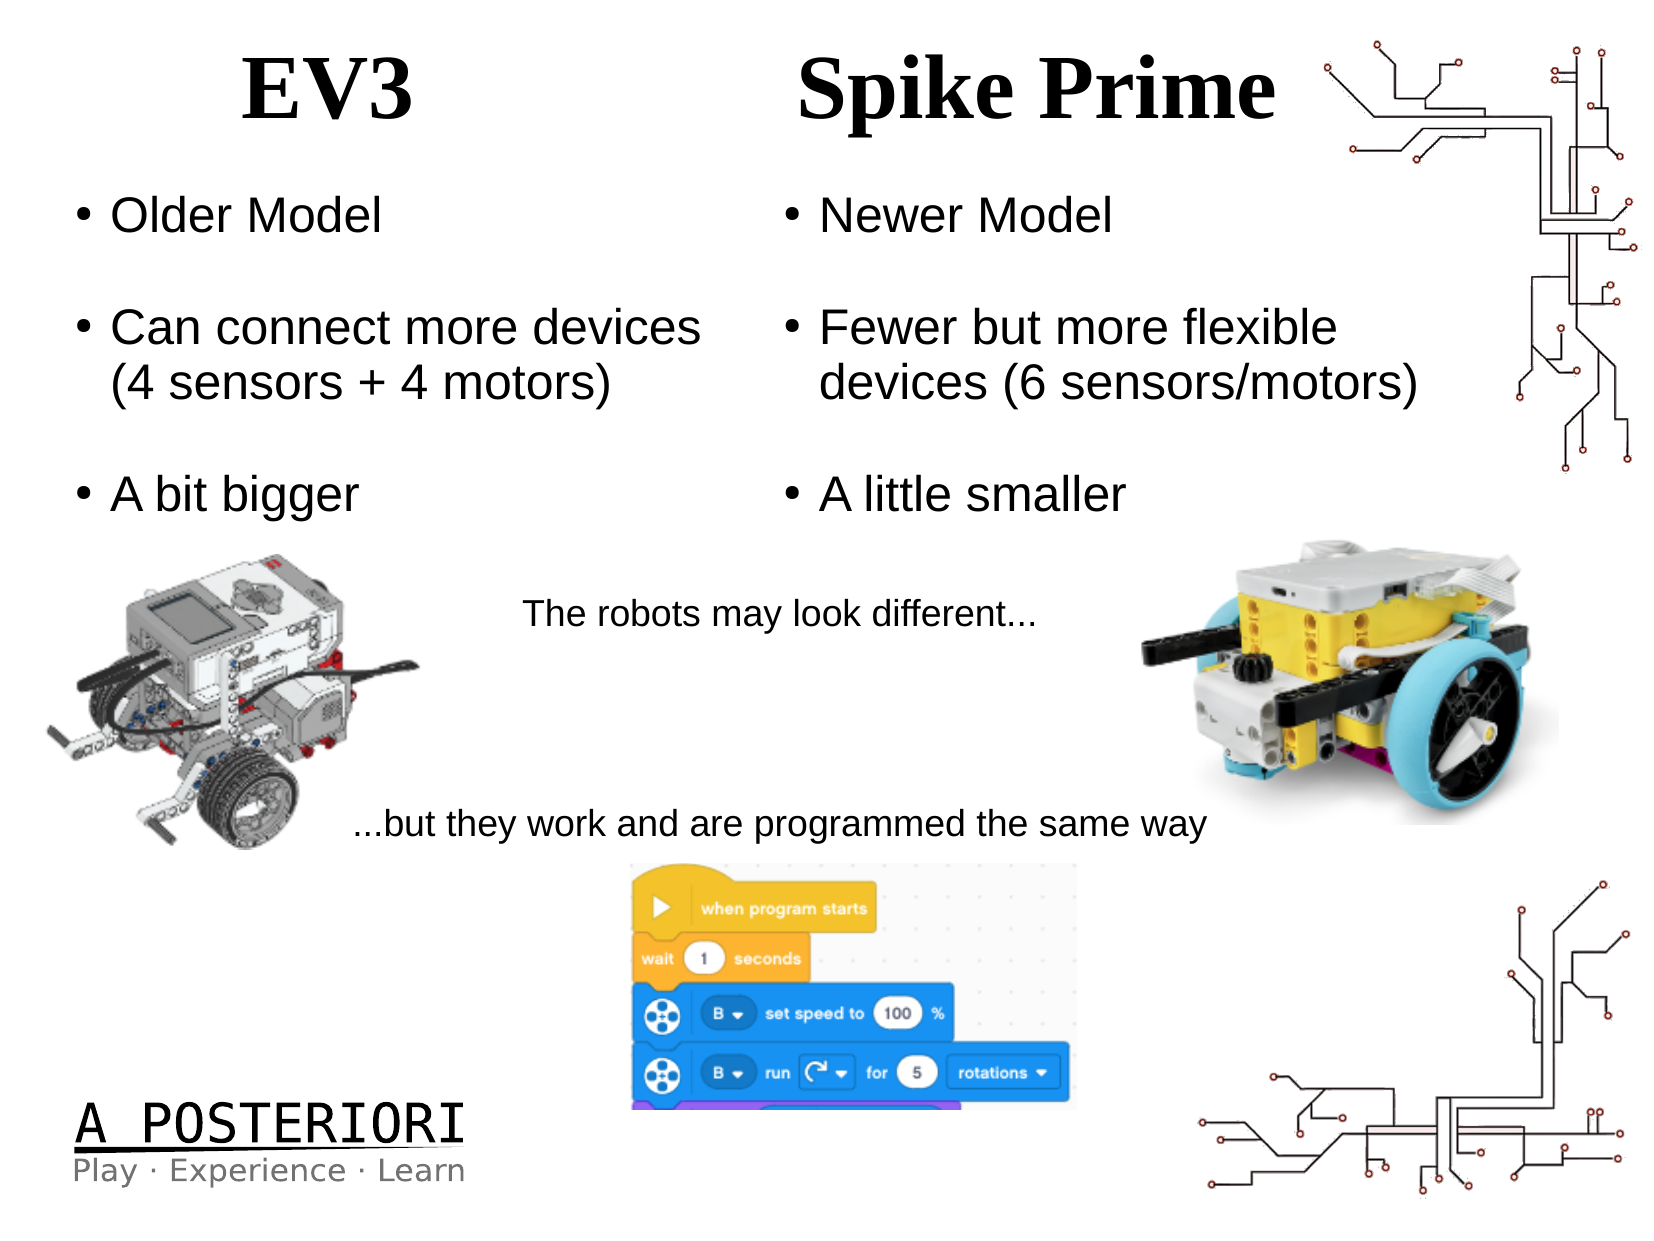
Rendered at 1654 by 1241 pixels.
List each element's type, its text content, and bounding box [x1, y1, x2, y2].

title EV3 [11, 10, 646, 166]
text_box Older Model Can connect more devices (4 sensors + 4 motors) A bit bigger [60, 180, 736, 530]
picture [1140, 539, 1559, 826]
text_box Newer Model Fewer but more flexible devices (6 sensors/motors) A little smaller [768, 180, 1444, 530]
picture [1175, 862, 1636, 1201]
picture [1305, 35, 1643, 496]
title Spike Prime [720, 10, 1354, 166]
text_box The robots may look different... ...but they work and are programmed the same way [225, 585, 1336, 852]
picture [42, 554, 422, 850]
picture [630, 863, 1077, 1111]
picture [73, 1101, 466, 1189]
